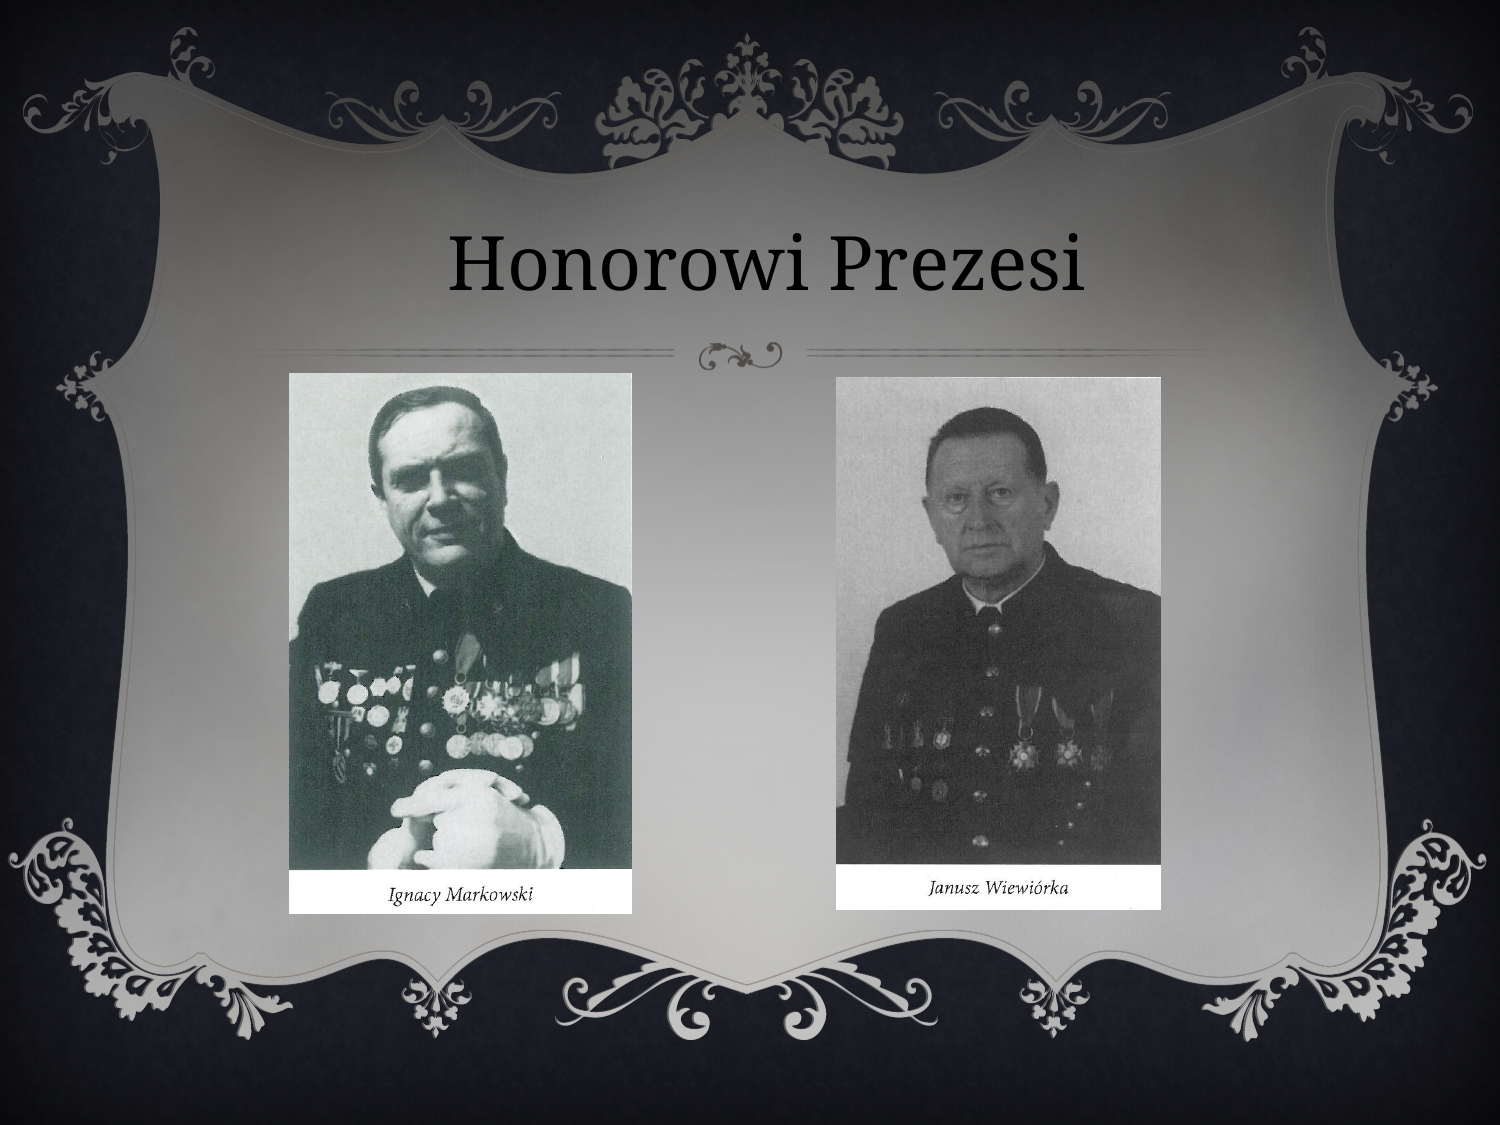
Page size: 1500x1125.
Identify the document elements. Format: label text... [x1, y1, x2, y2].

picture [0, 0, 1500, 1125]
title Honorowi Prezesi [242, 208, 1293, 321]
